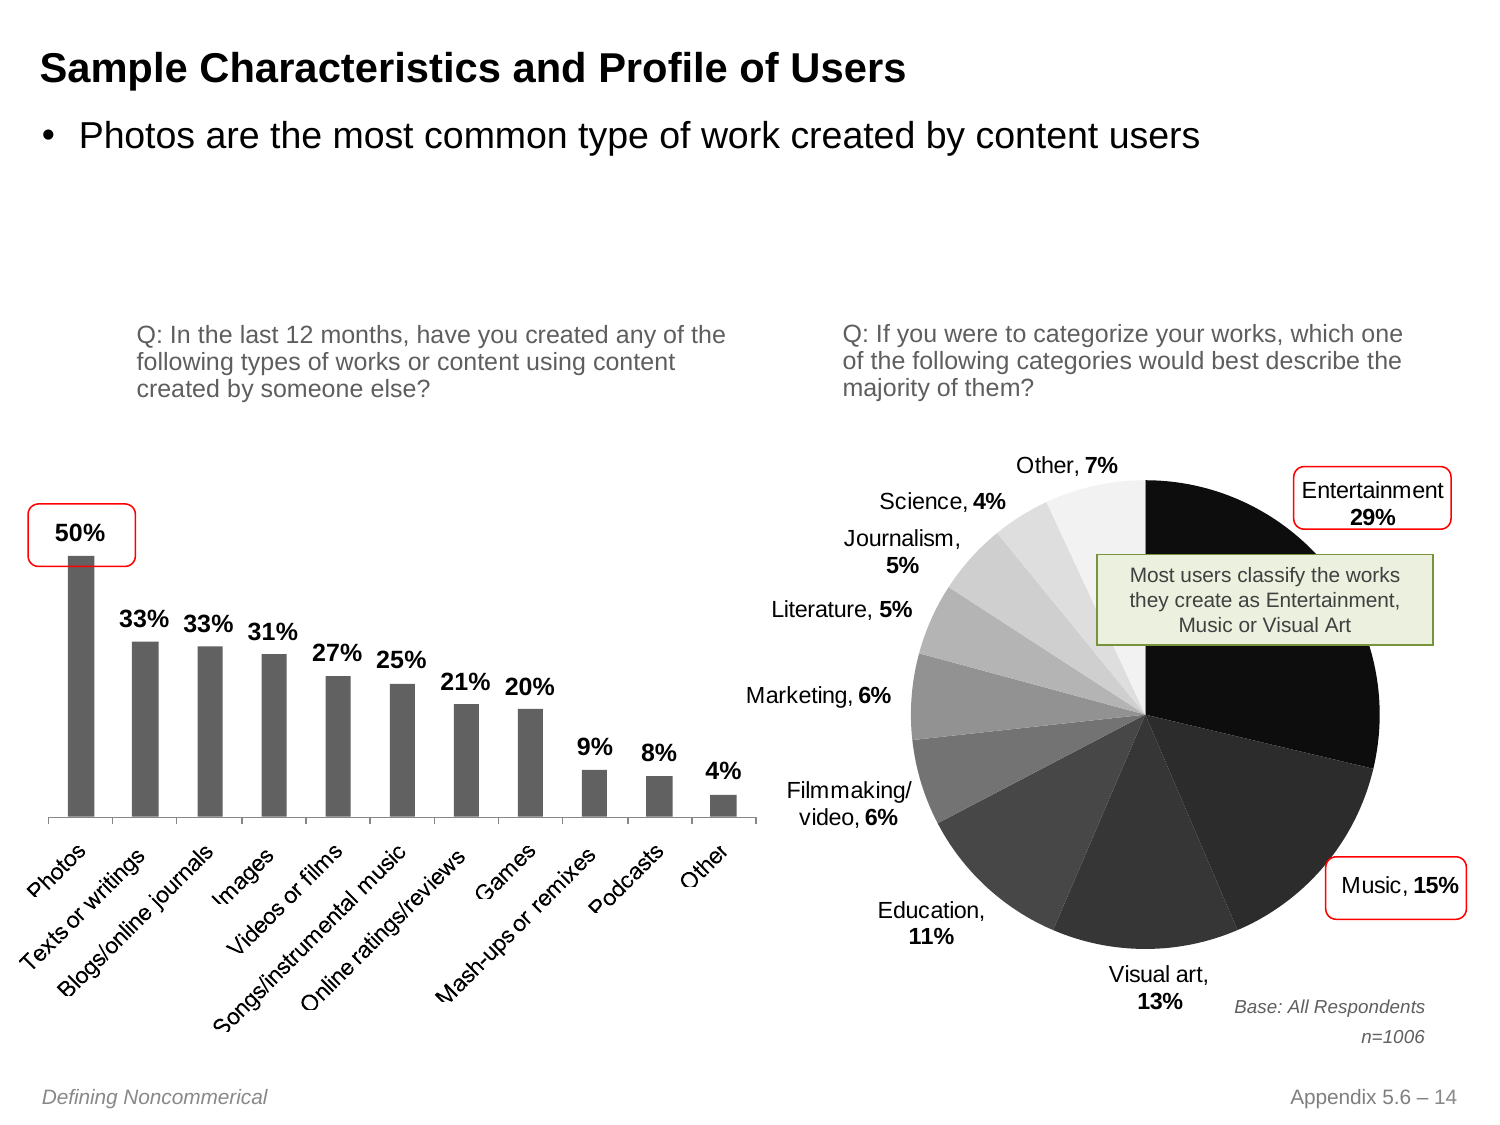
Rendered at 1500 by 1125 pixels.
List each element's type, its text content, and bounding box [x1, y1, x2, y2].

text_box Q: In the last 12 months, have you created any of the following types of works or content using content created by someone else? [121, 309, 757, 415]
text_box Defining Noncommerical [27, 1066, 503, 1125]
picture [17, 398, 1500, 1062]
text_box Photos are the most common type of work created by content users [27, 103, 1409, 165]
text_box Sample Characteristics and Profile of Users [24, 27, 1288, 110]
text_box Most users classify the works they create as Entertainment, Music or Visual Art [1097, 554, 1433, 645]
text_box Base: All Respondents [982, 987, 1441, 1026]
text_box n=1006 [1125, 1026, 1440, 1055]
text_box Appendix 5.6 – <number> [1121, 1066, 1472, 1125]
text_box Q: If you were to categorize your works, which one of the following categories would best describe the majority of them? [827, 308, 1443, 414]
